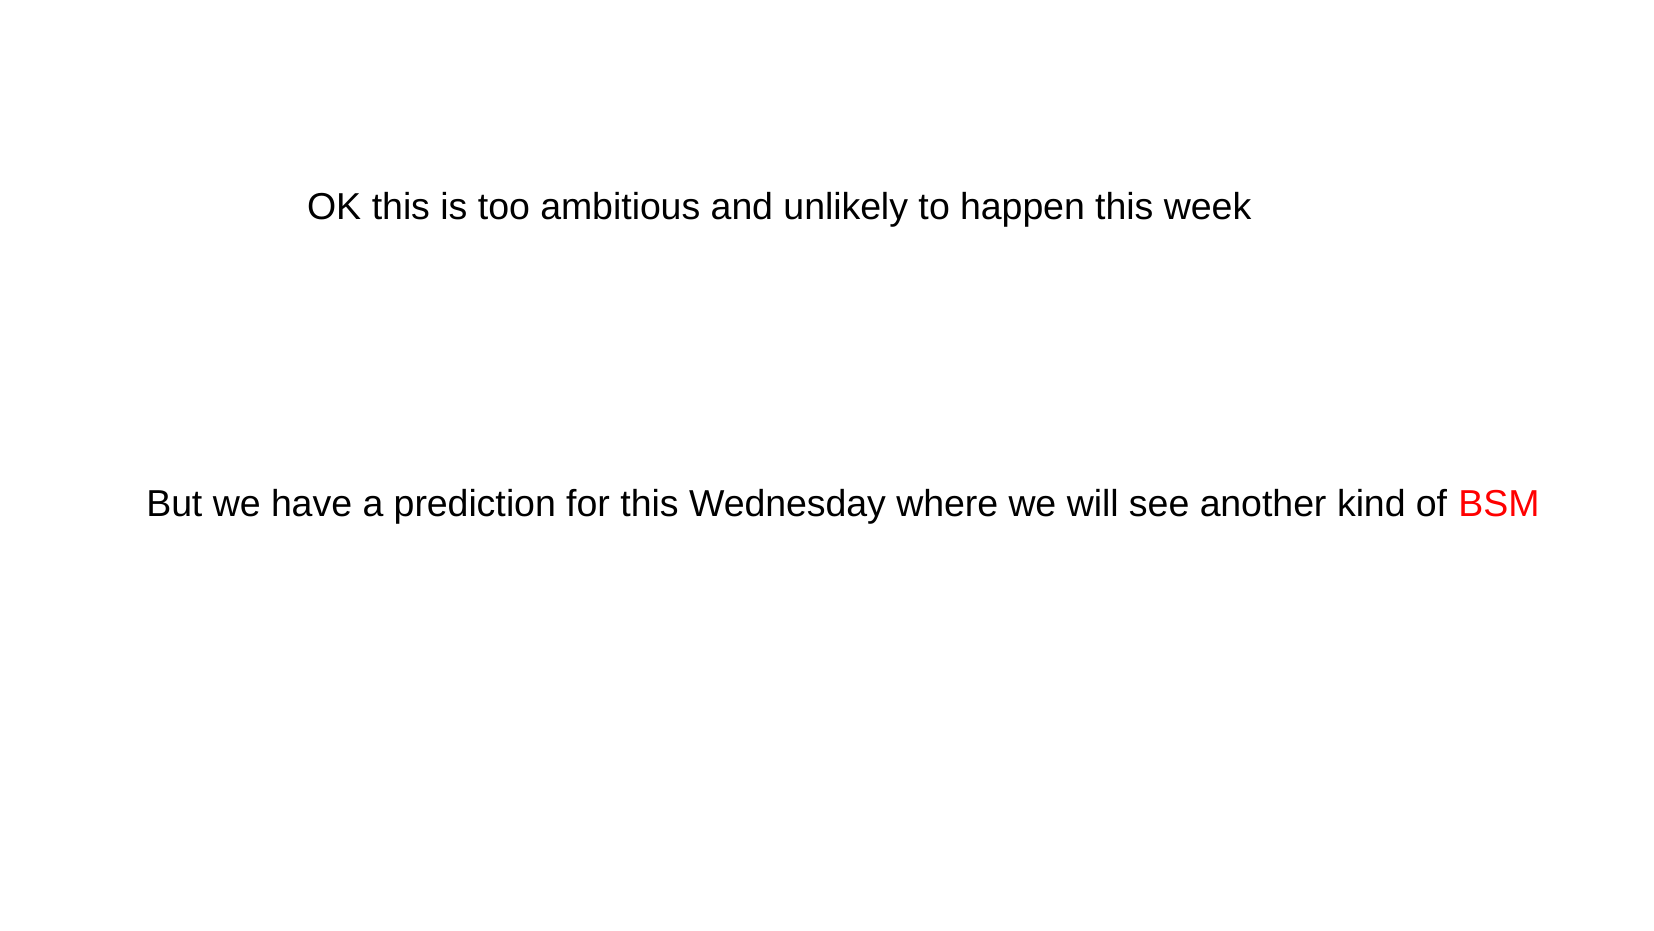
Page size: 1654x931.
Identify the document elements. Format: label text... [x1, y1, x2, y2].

text_box OK this is too ambitious and unlikely to happen this week [292, 178, 1267, 235]
text_box But we have a prediction for this Wednesday where we will see another kind of BSM [131, 475, 1555, 533]
